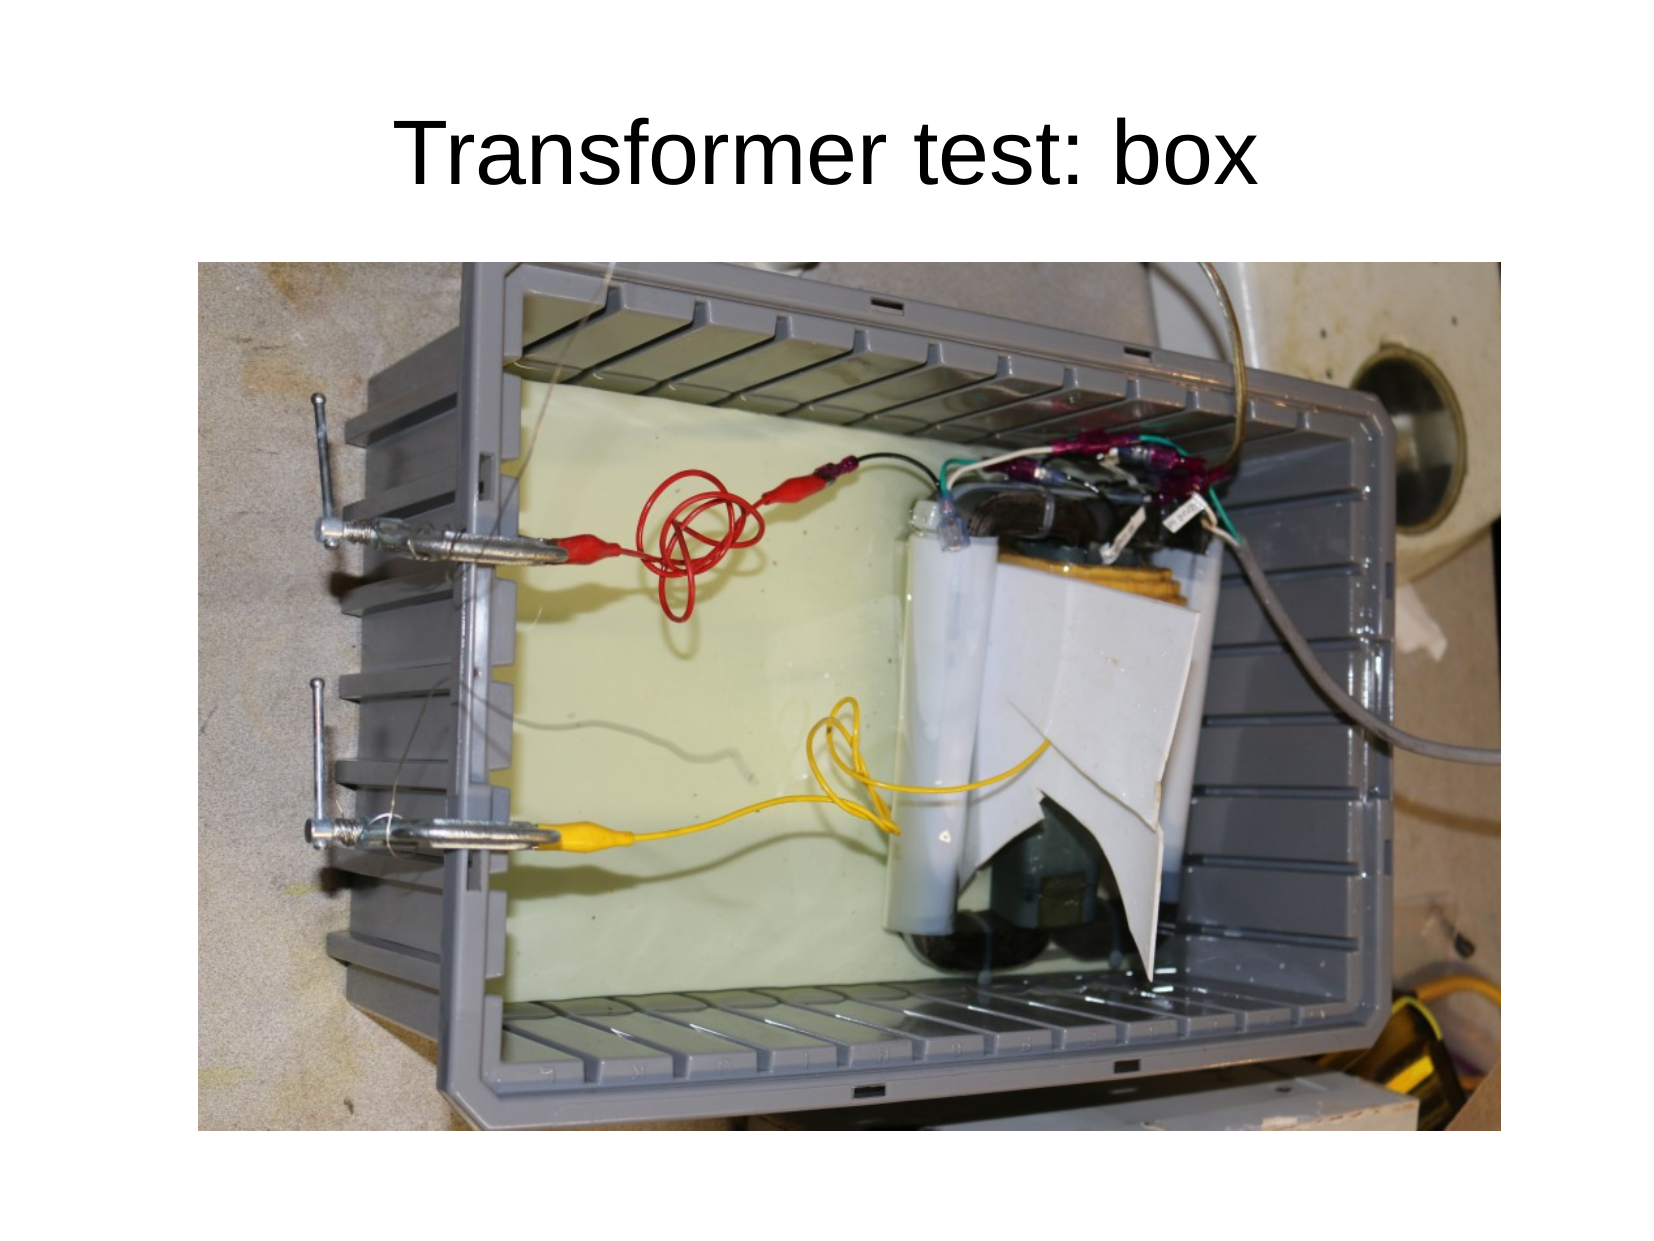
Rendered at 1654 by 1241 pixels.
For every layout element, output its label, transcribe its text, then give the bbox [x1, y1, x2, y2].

picture [198, 262, 1501, 1131]
title Transformer test: box [82, 49, 1571, 257]
